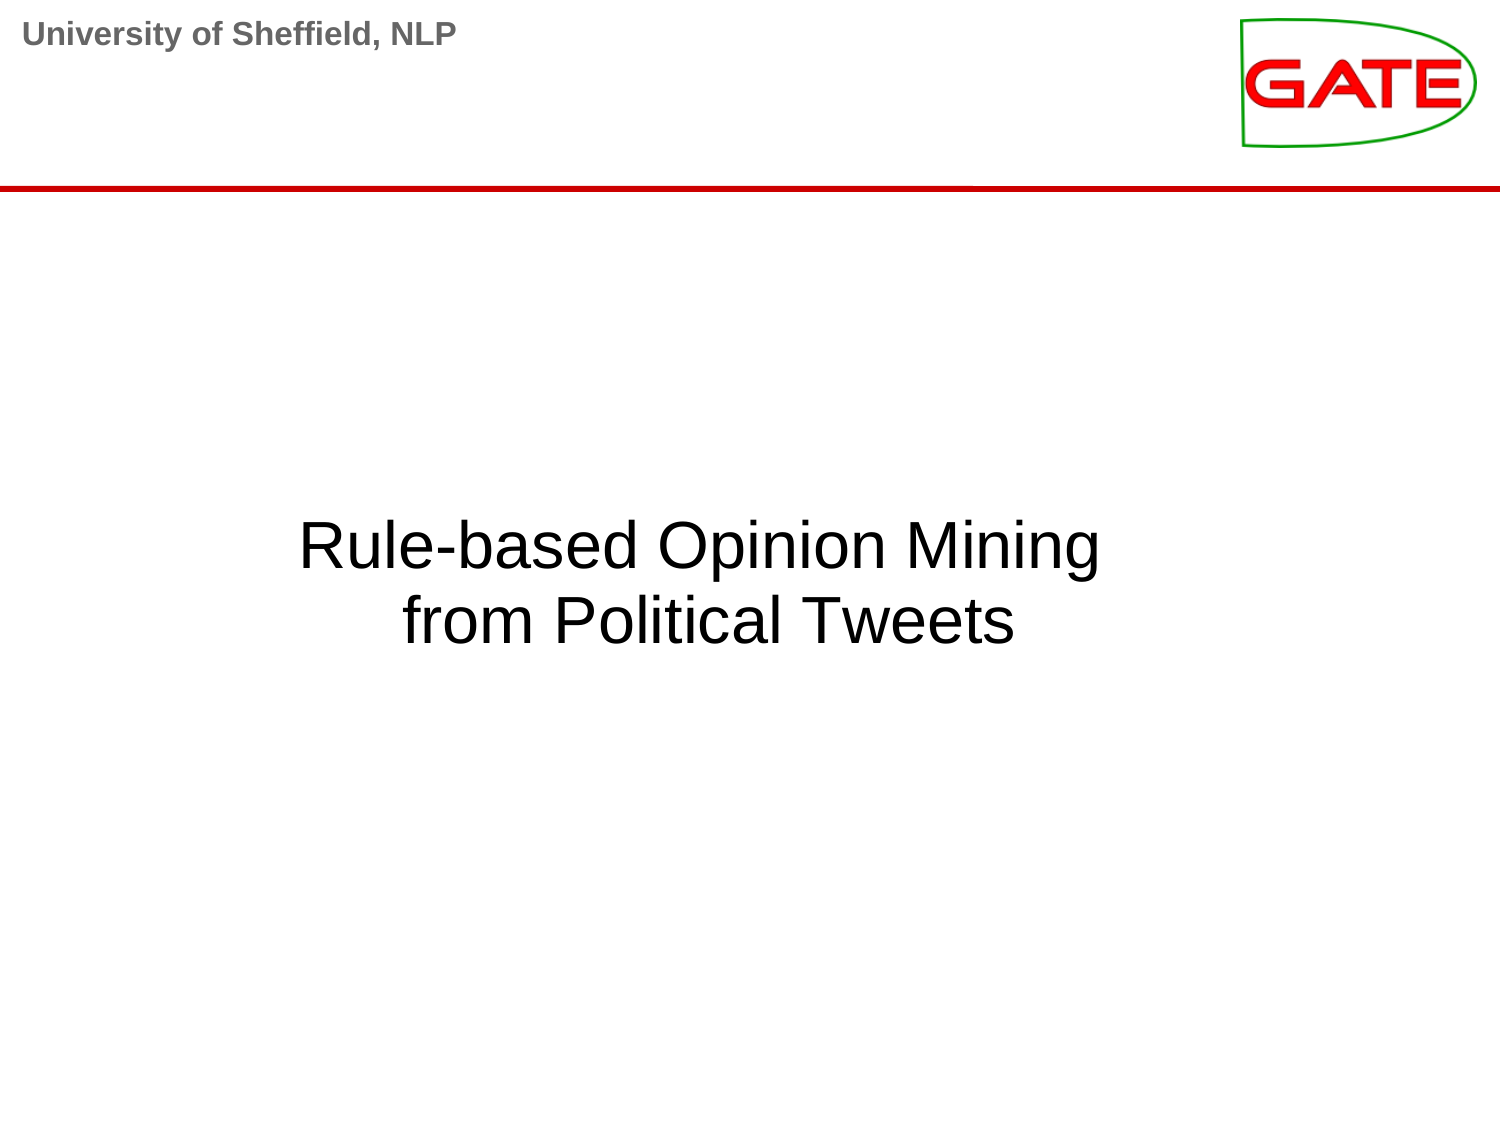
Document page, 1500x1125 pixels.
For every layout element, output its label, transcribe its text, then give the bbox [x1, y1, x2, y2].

picture [1329, 18, 1477, 148]
subtitle Rule-based Opinion Mining from Political Tweets [90, 16, 1329, 1125]
